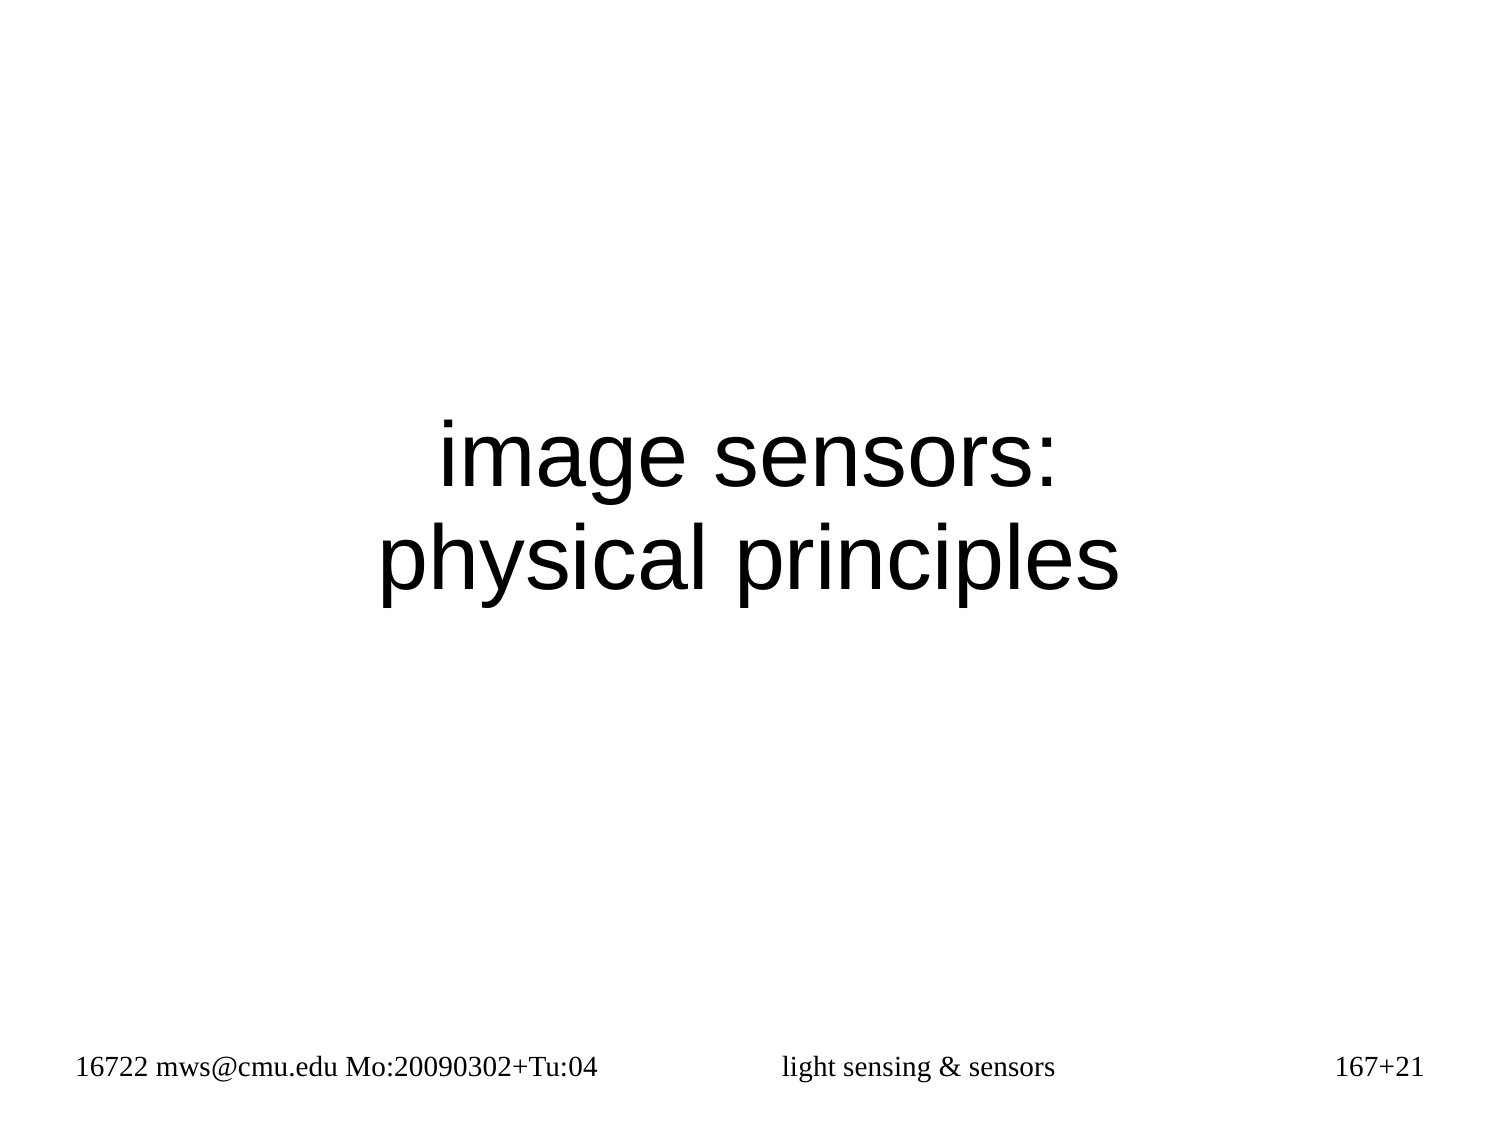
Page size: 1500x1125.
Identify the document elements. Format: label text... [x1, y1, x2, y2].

title image sensors: physical principles [112, 374, 1388, 638]
